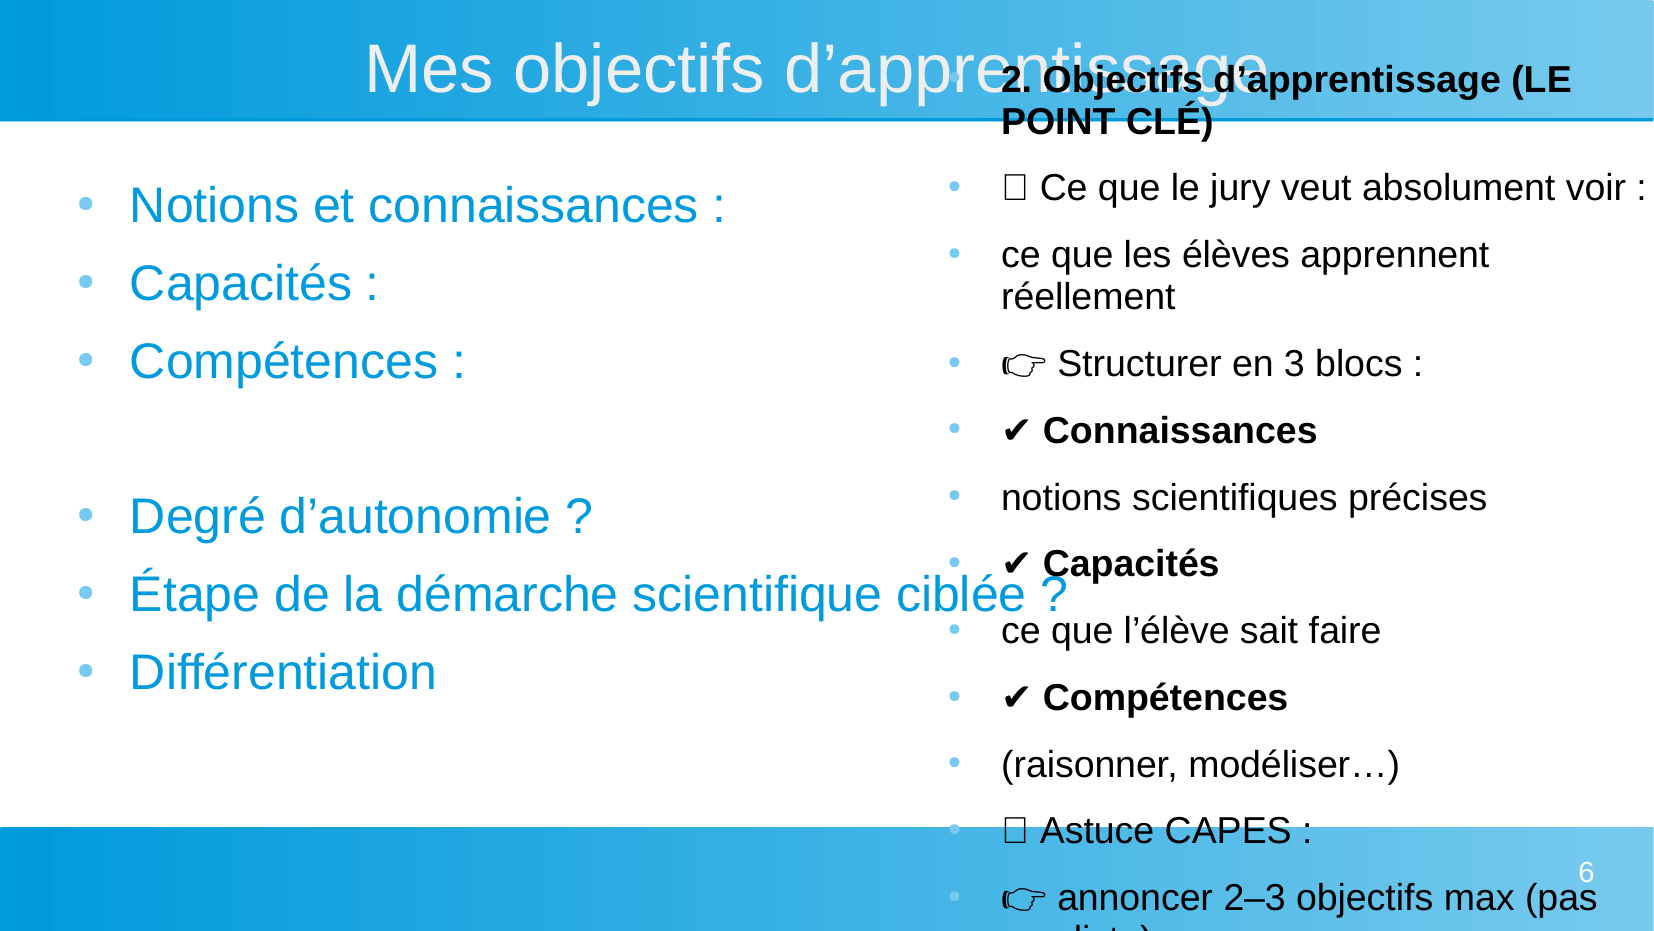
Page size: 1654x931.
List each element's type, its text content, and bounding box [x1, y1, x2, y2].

text_box 2. Objectifs d’apprentissage (LE POINT CLÉ) 🎯 Ce que le jury veut absolument voir : ce que les élèves apprennent réellement 👉 Structurer en 3 blocs : ✔️ Connaissances notions scientifiques précises ✔️ Capacités ce que l’élève sait faire ✔️ Compétences (raisonner, modéliser…) 💡 Astuce CAPES : 👉 annoncer 2–3 objectifs max (pas une liste) 📌 Rapport jury : le jury doit identifier clairement ce que les élèves vont faire [915, 50, 1654, 931]
title Mes objectifs d’apprentissage [59, 29, 1595, 108]
list Notions et connaissances : Capacités : Compétences : Degré d’autonomie ? Étape de la démarche scientifique ciblée ? Différentiation [59, 177, 915, 768]
